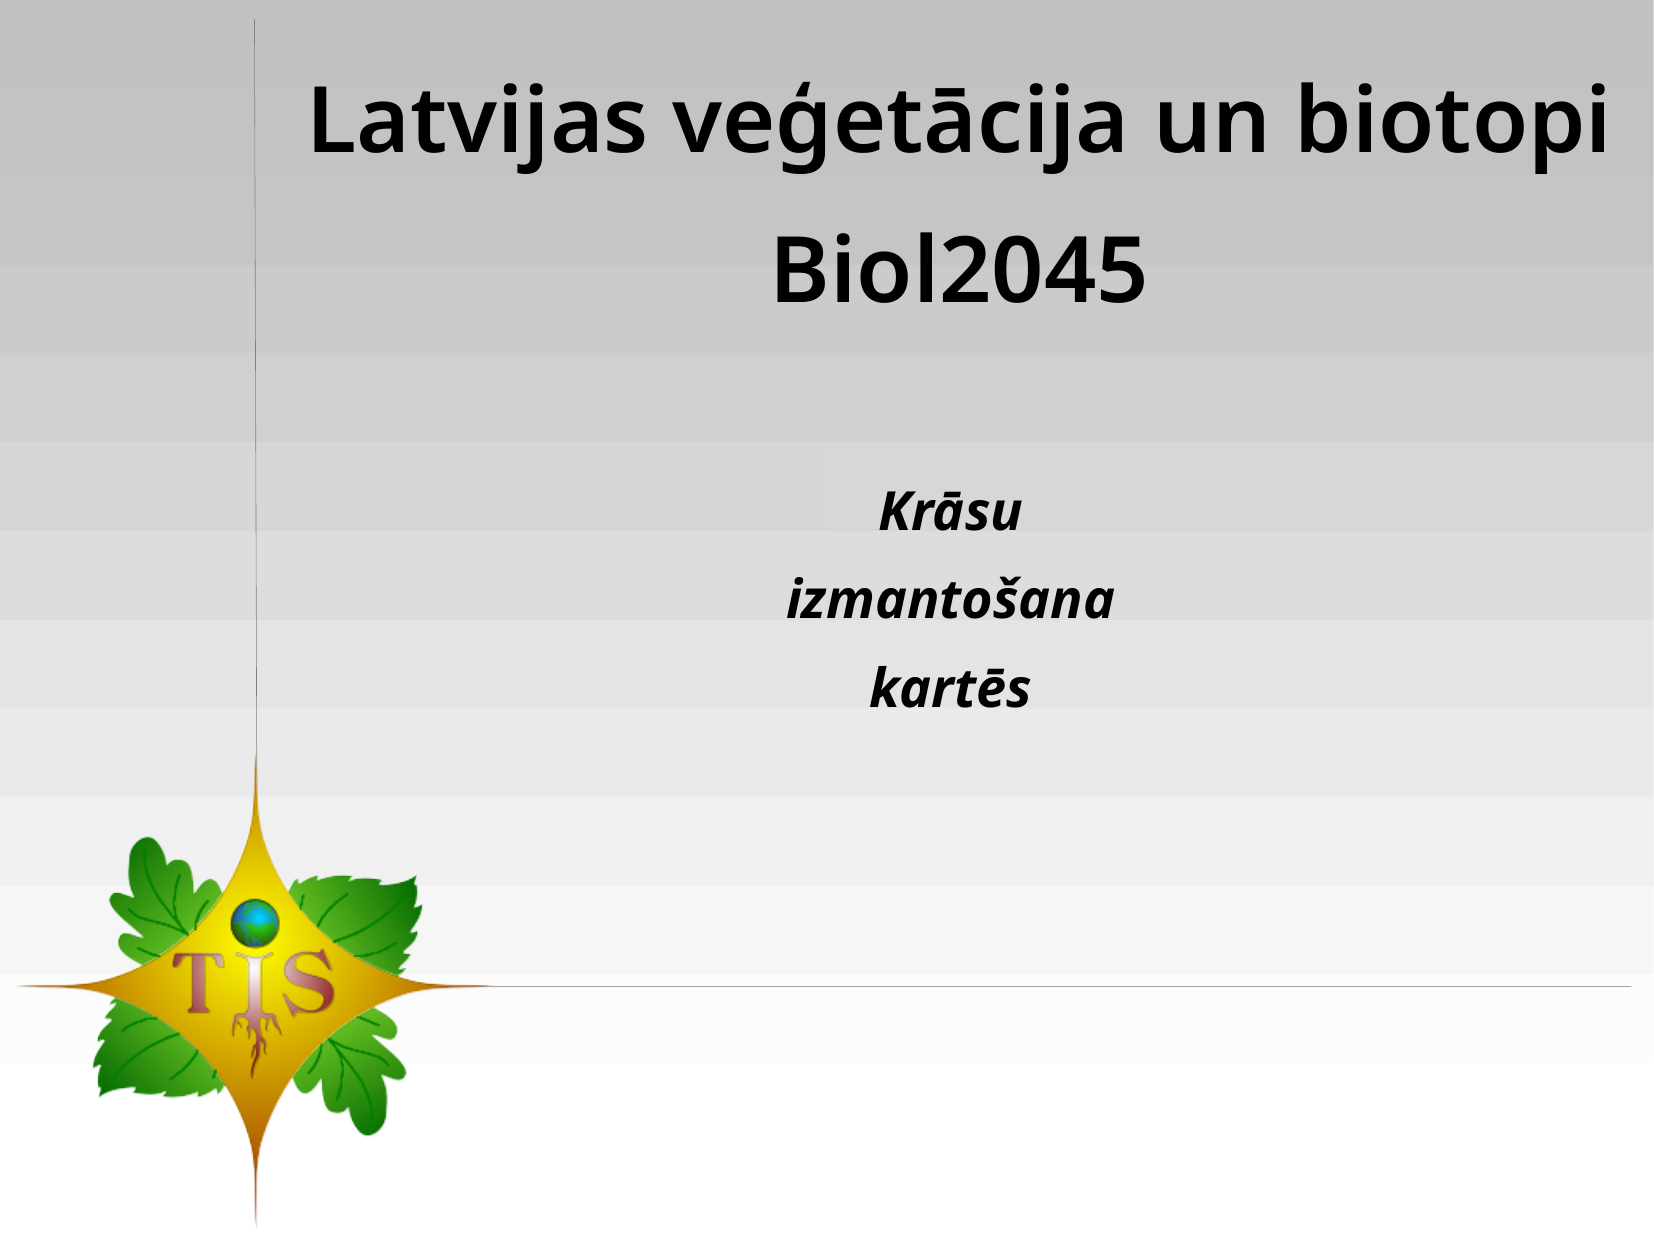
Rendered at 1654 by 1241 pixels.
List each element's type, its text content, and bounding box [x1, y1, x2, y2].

picture [0, 0, 1654, 1241]
title Krāsu izmantošana kartēs [295, 324, 1607, 857]
